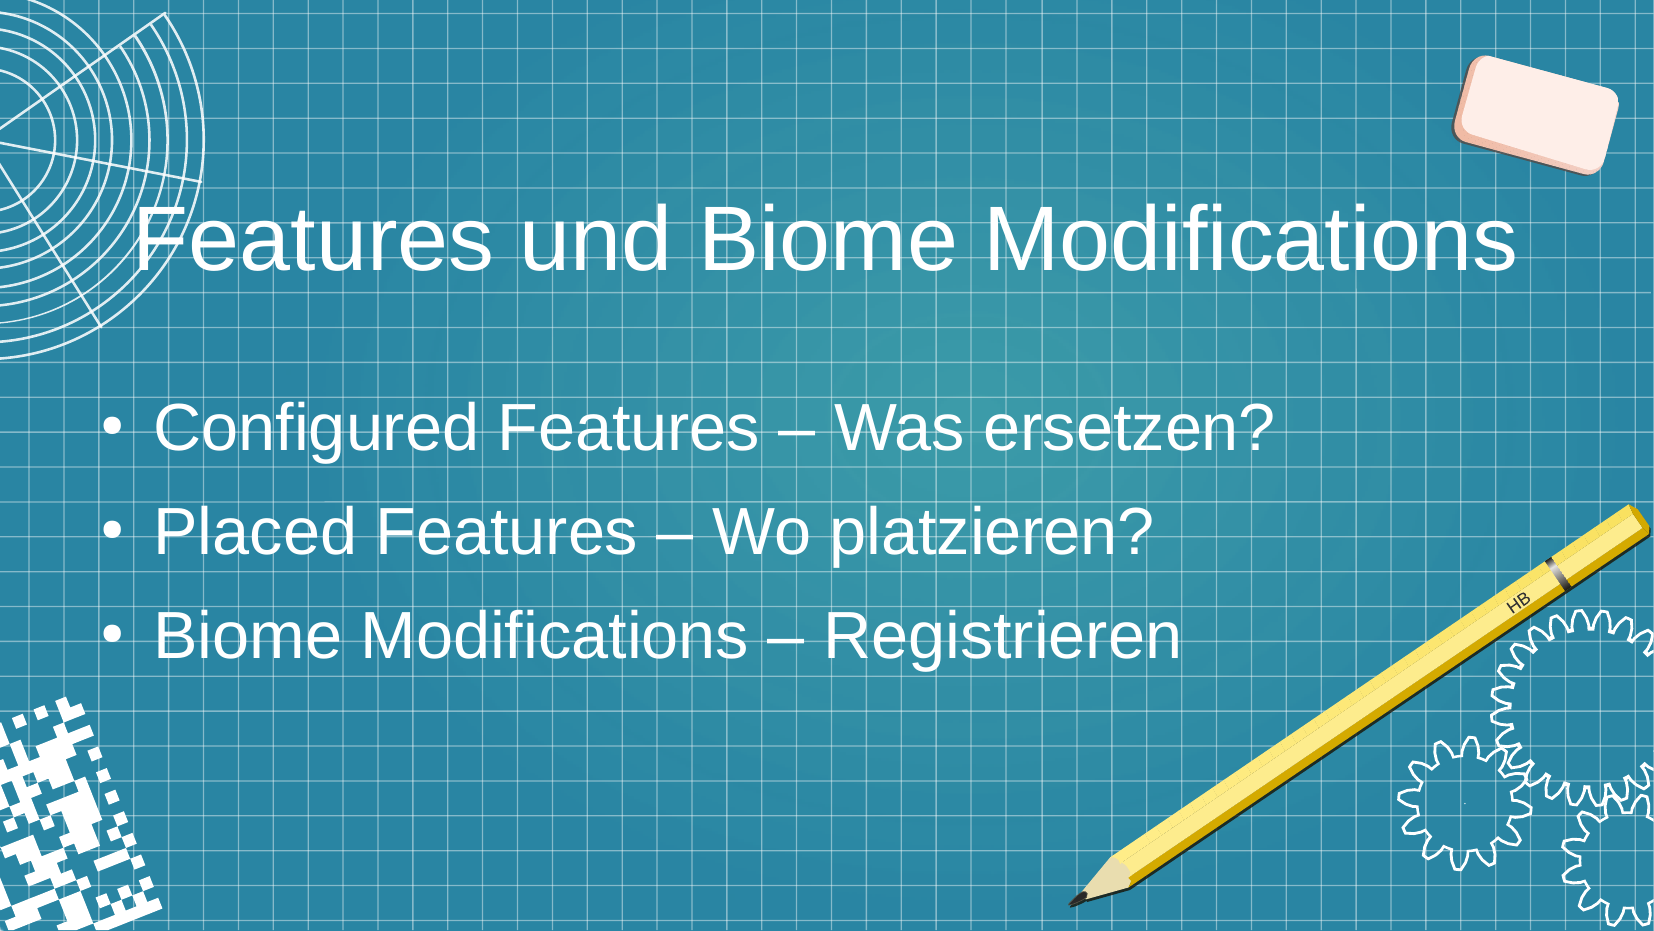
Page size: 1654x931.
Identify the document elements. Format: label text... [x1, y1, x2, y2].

title Features und Biome Modifications [82, 132, 1571, 346]
list Configured Features – Was ersetzen? Placed Features – Wo platzieren? Biome Modifications – Registrieren [82, 389, 1571, 842]
